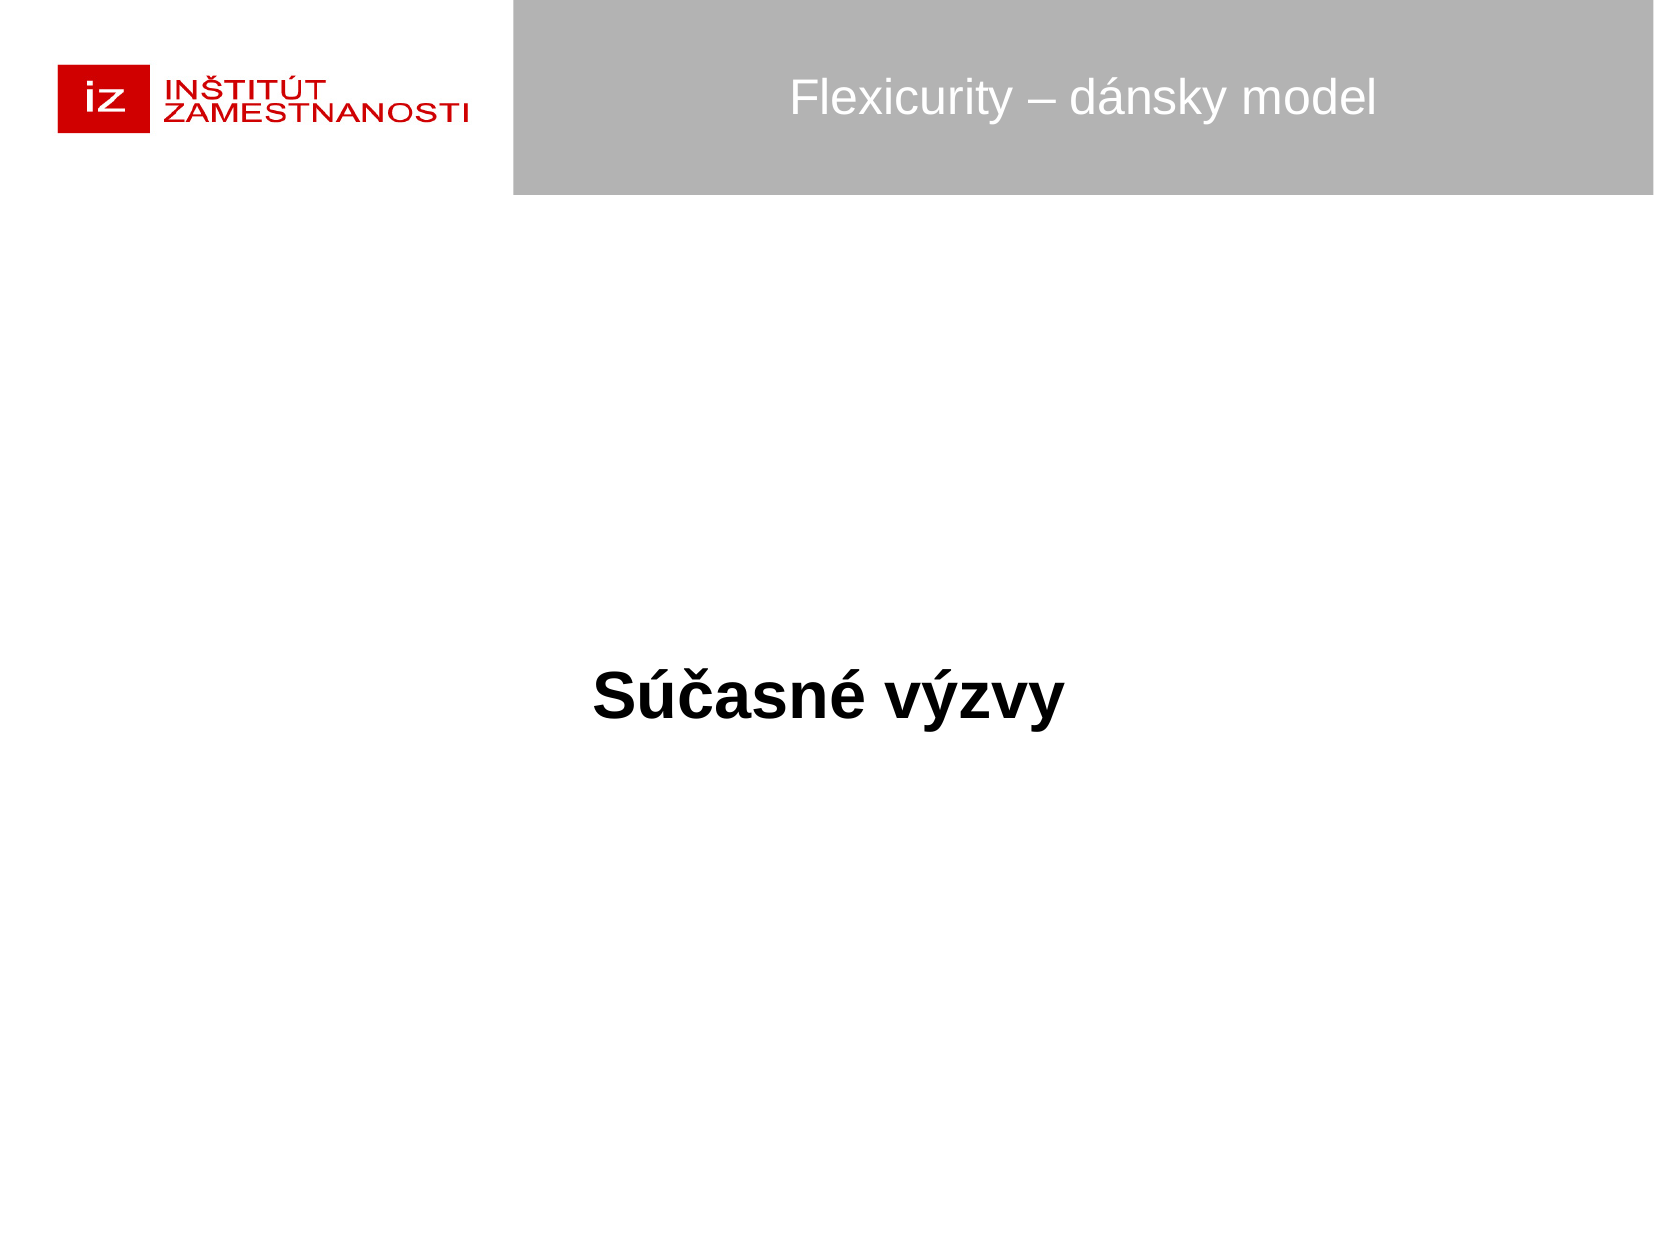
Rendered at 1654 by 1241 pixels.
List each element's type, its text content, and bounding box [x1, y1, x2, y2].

text_box Flexicurity – dánsky model [513, 0, 1654, 195]
list Súčasné výzvy [123, 346, 1536, 1214]
picture [6, 5, 513, 189]
text_box [0, 0, 1654, 196]
